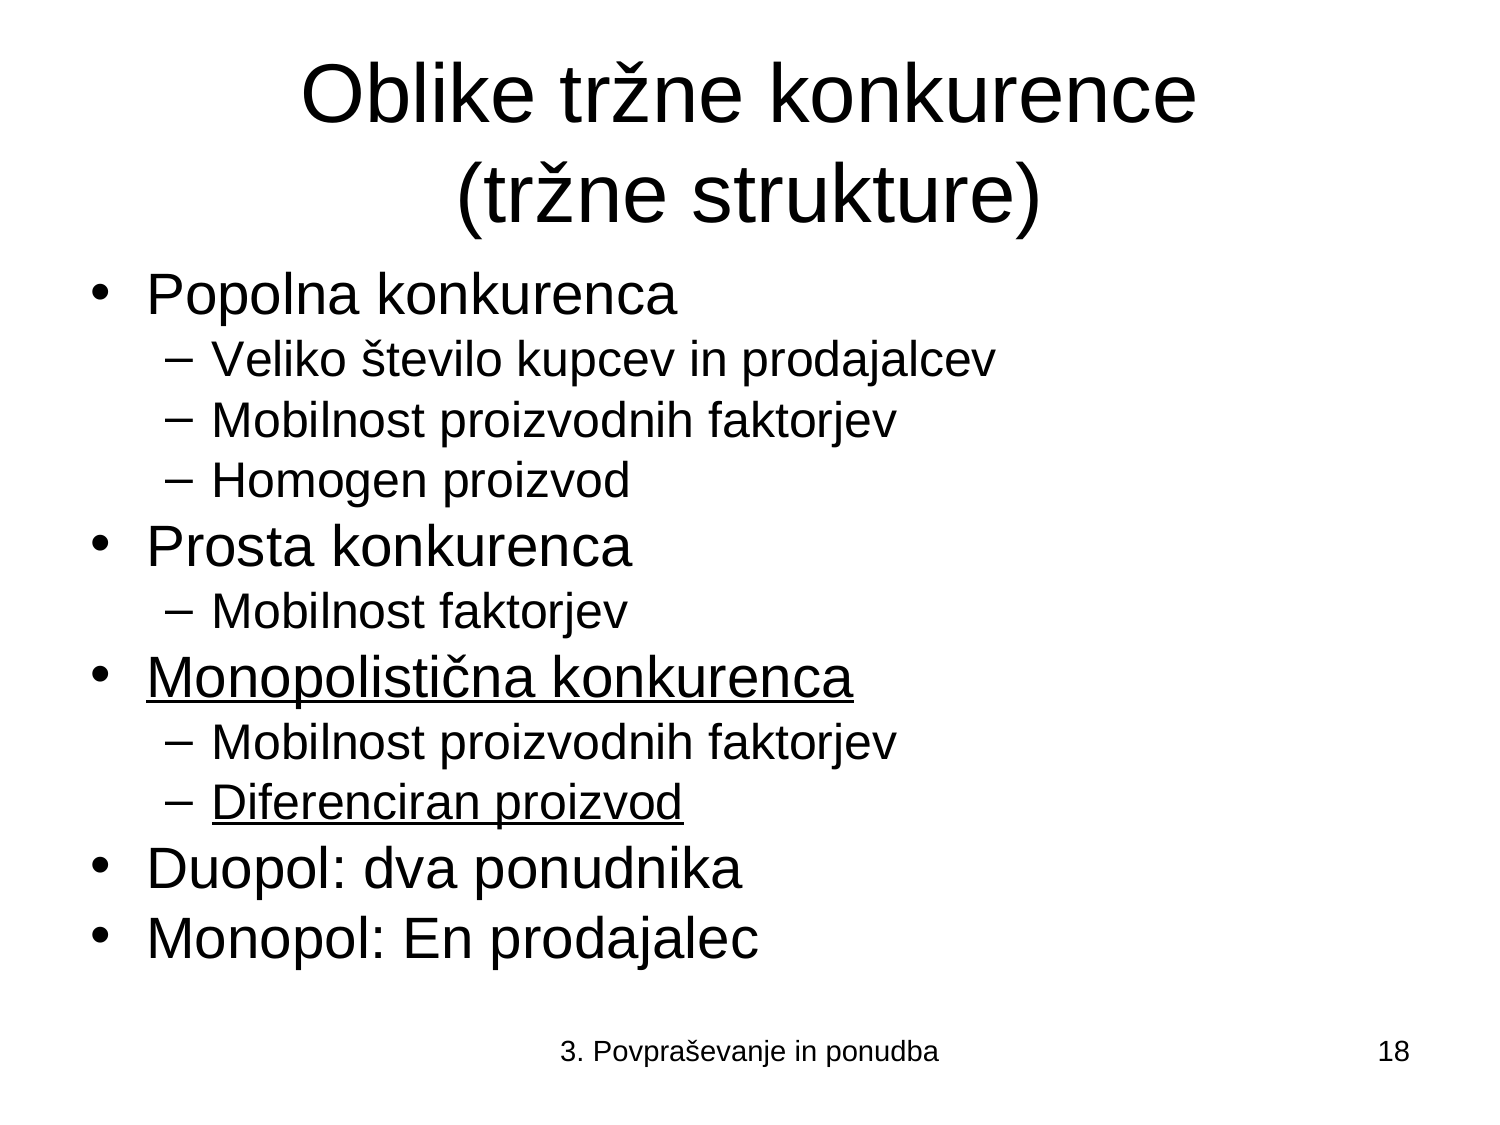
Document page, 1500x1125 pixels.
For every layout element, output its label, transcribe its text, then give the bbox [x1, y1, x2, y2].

text_box 3. Povpraševanje in ponudba [512, 1024, 988, 1103]
text_box <number> [1074, 1024, 1426, 1103]
title Oblike tržne konkurence (tržne strukture) [75, 31, 1426, 247]
list Popolna konkurenca Veliko število kupcev in prodajalcev Mobilnost proizvodnih faktorjev Homogen proizvod Prosta konkurenca Mobilnost faktorjev Monopolistična konkurenca Mobilnost proizvodnih faktorjev Diferenciran proizvod Duopol: dva ponudnika Monopol: En prodajalec [75, 262, 1426, 1006]
